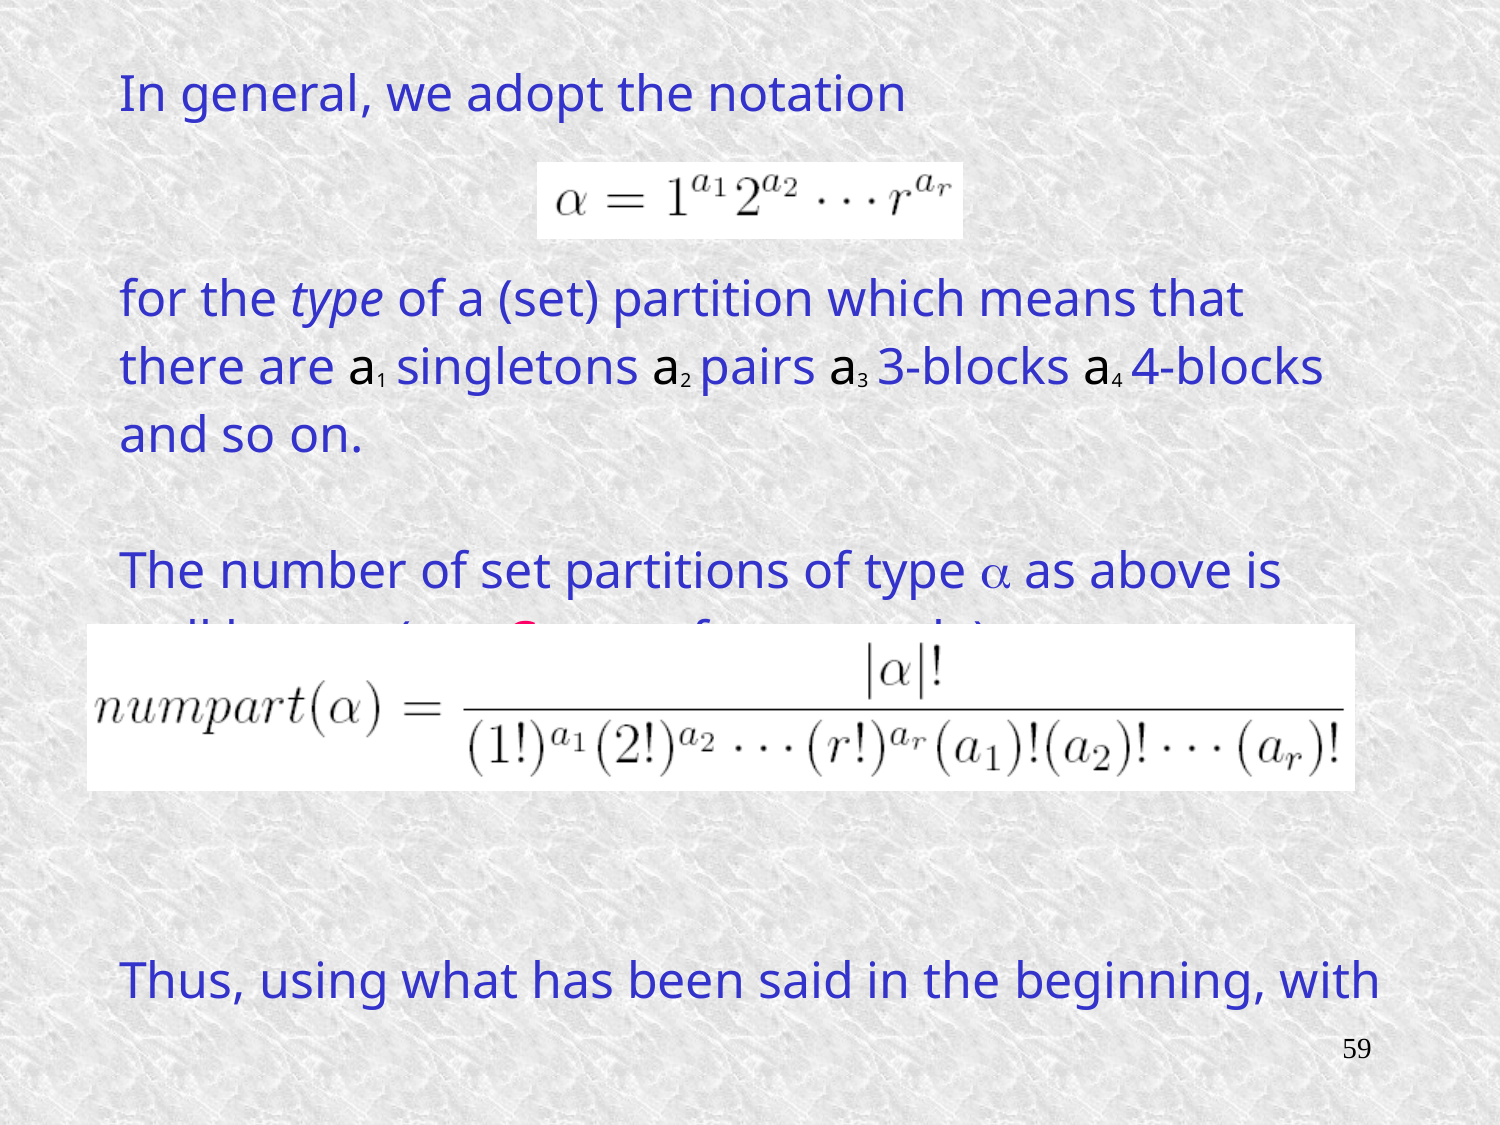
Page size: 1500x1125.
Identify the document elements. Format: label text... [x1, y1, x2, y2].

text_box In general, we adopt the notation for the type of a (set) partition which means that there are a1 singletons a2 pairs a3 3-blocks a4 4-blocks and so on. The number of set partitions of type  as above is well known (see Comtet for example)‏ Thus, using what has been said in the beginning, with [104, 49, 1397, 1022]
picture [0, 0, 1500, 1125]
